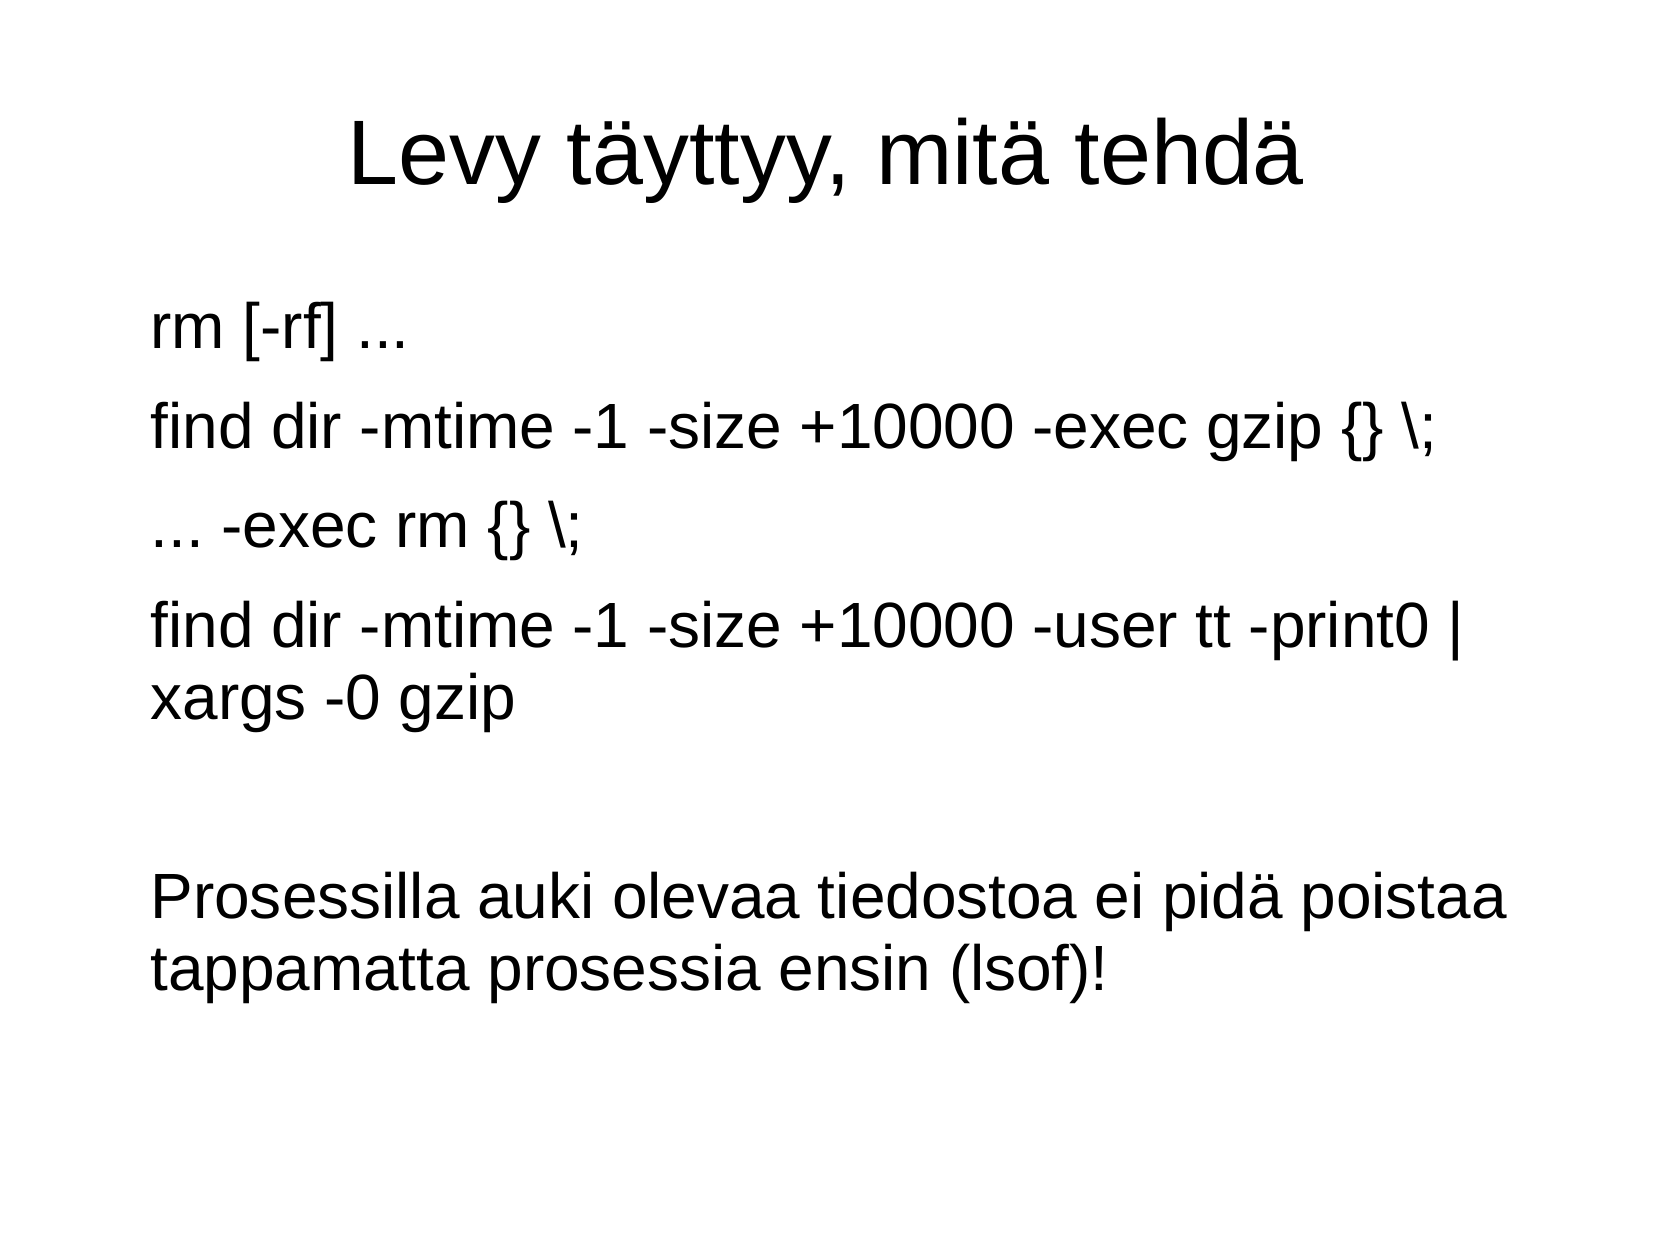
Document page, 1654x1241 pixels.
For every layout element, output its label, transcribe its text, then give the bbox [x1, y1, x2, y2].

list rm [-rf] ... find dir -mtime -1 -size +10000 -exec gzip {} \; ... -exec rm {} \; find dir -mtime -1 -size +10000 -user tt -print0 | xargs -0 gzip Prosessilla auki olevaa tiedostoa ei pidä poistaa tappamatta prosessia ensin (lsof)! [82, 290, 1571, 1010]
title Levy täyttyy, mitä tehdä [82, 49, 1571, 257]
